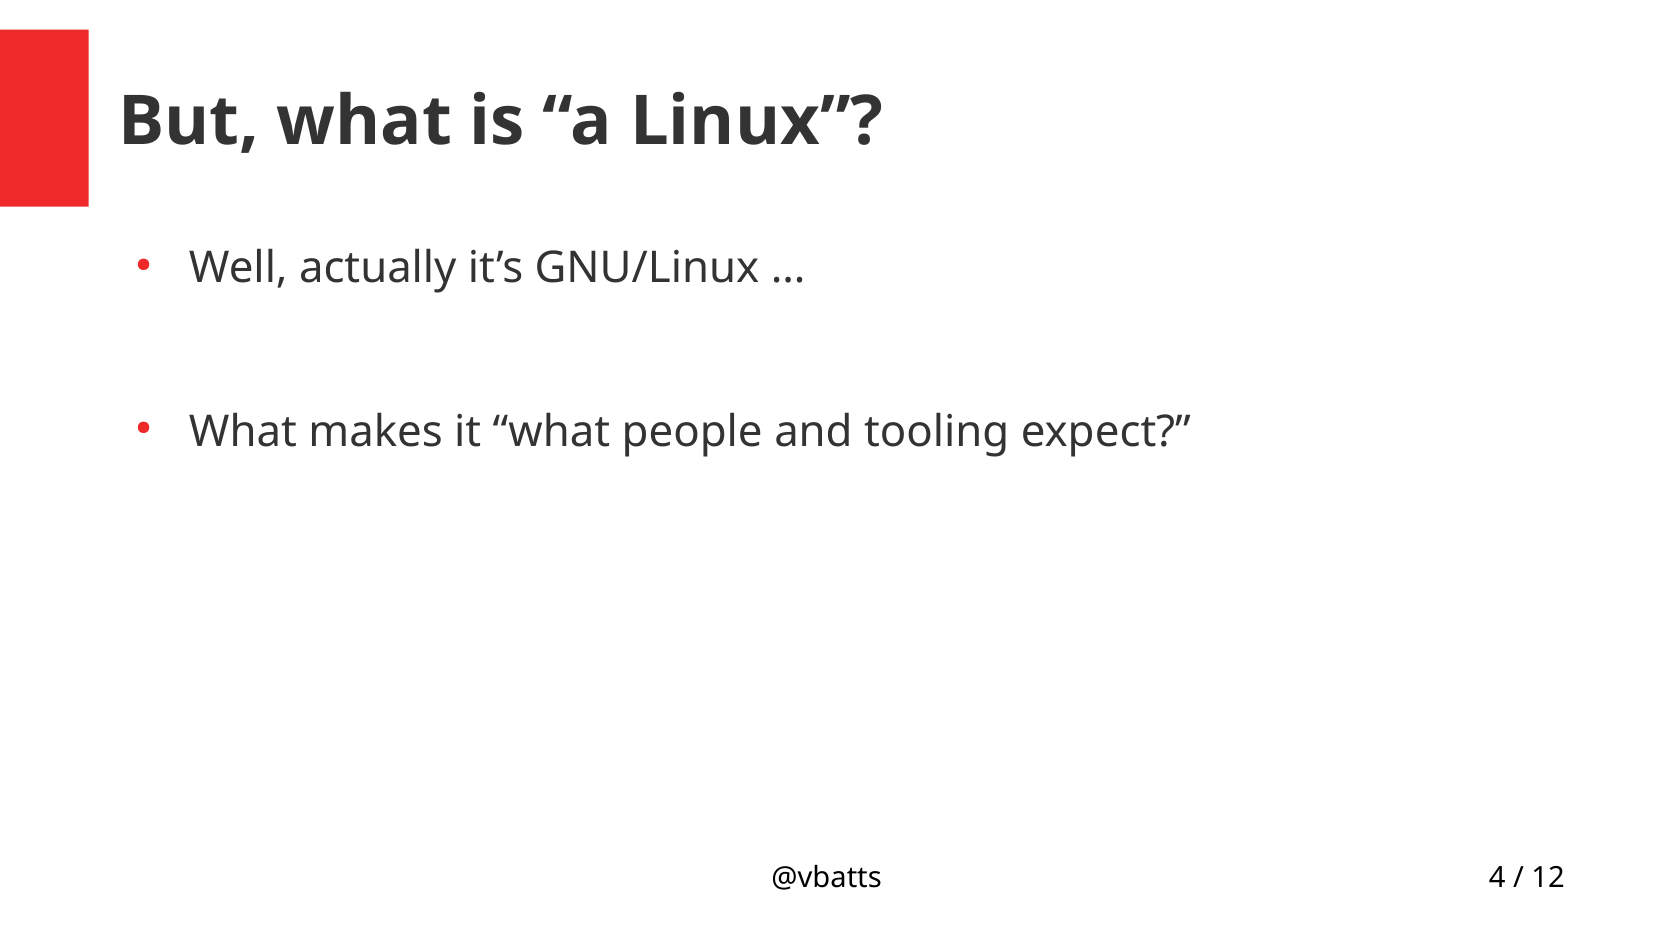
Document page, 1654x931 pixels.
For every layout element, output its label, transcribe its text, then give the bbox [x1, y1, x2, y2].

list Well, actually it’s GNU/Linux … What makes it “what people and tooling expect?” [118, 236, 1595, 798]
title But, what is “a Linux”? [118, 29, 1595, 207]
